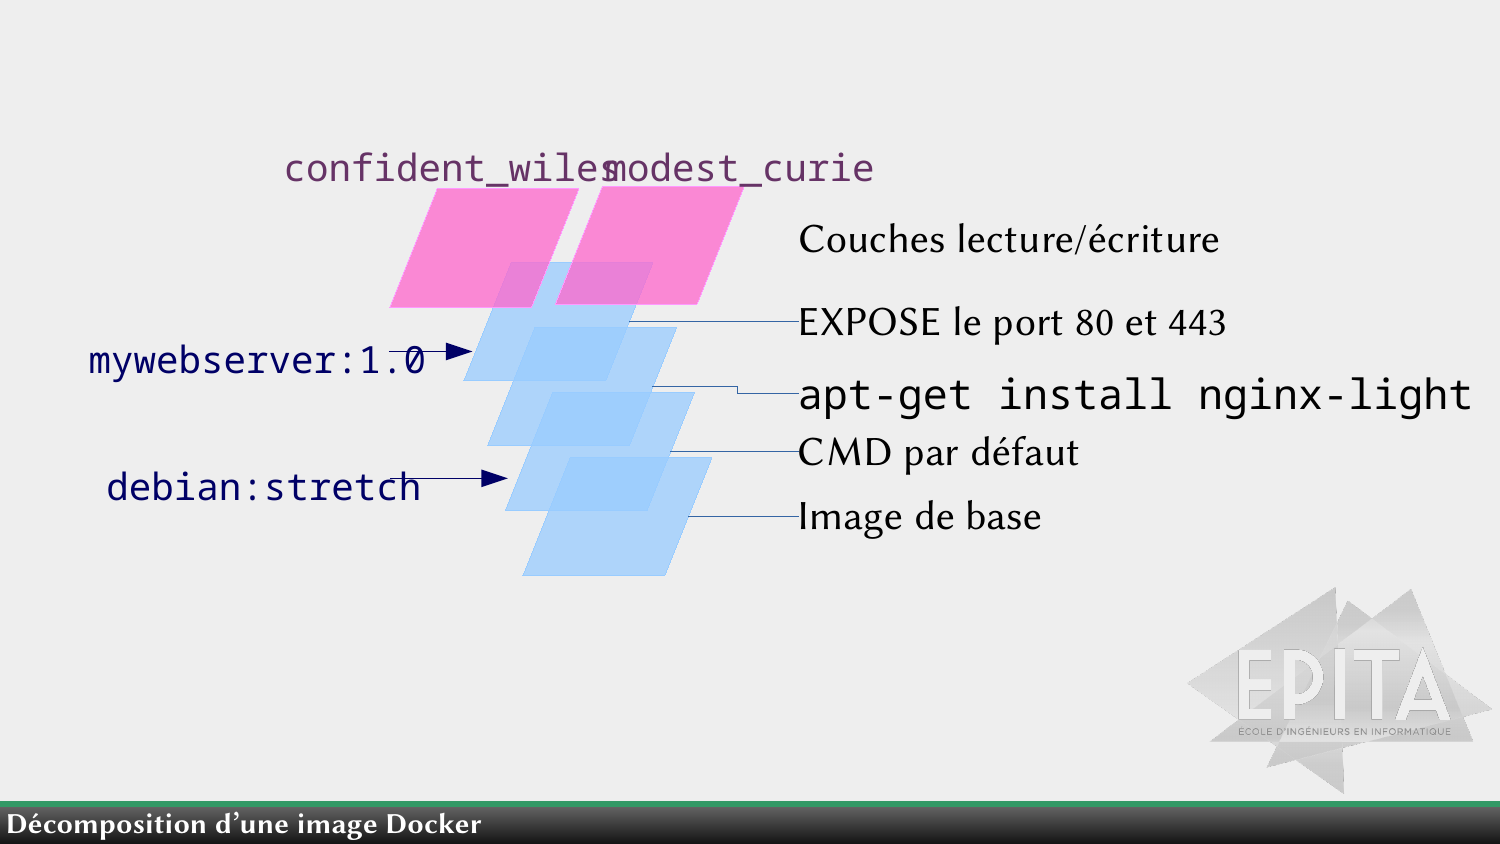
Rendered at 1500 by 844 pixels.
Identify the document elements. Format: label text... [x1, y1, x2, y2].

text_box EXPOSE le port 80 et 443 [798, 292, 1228, 352]
text_box modest_curie [604, 135, 839, 187]
text_box debian:stretch [106, 454, 380, 506]
picture [1187, 587, 1492, 794]
text_box [389, 186, 744, 576]
text_box apt-get install nginx-light [798, 358, 1379, 414]
text_box mywebserver:1.0 [88, 327, 382, 379]
text_box Couches lecture/écriture [798, 209, 1228, 269]
title Décomposition d’une image Docker [5, 801, 1075, 844]
text_box confident_wiles [283, 135, 577, 187]
text_box Image de base [798, 486, 1043, 546]
text_box CMD par défaut [798, 421, 1082, 482]
